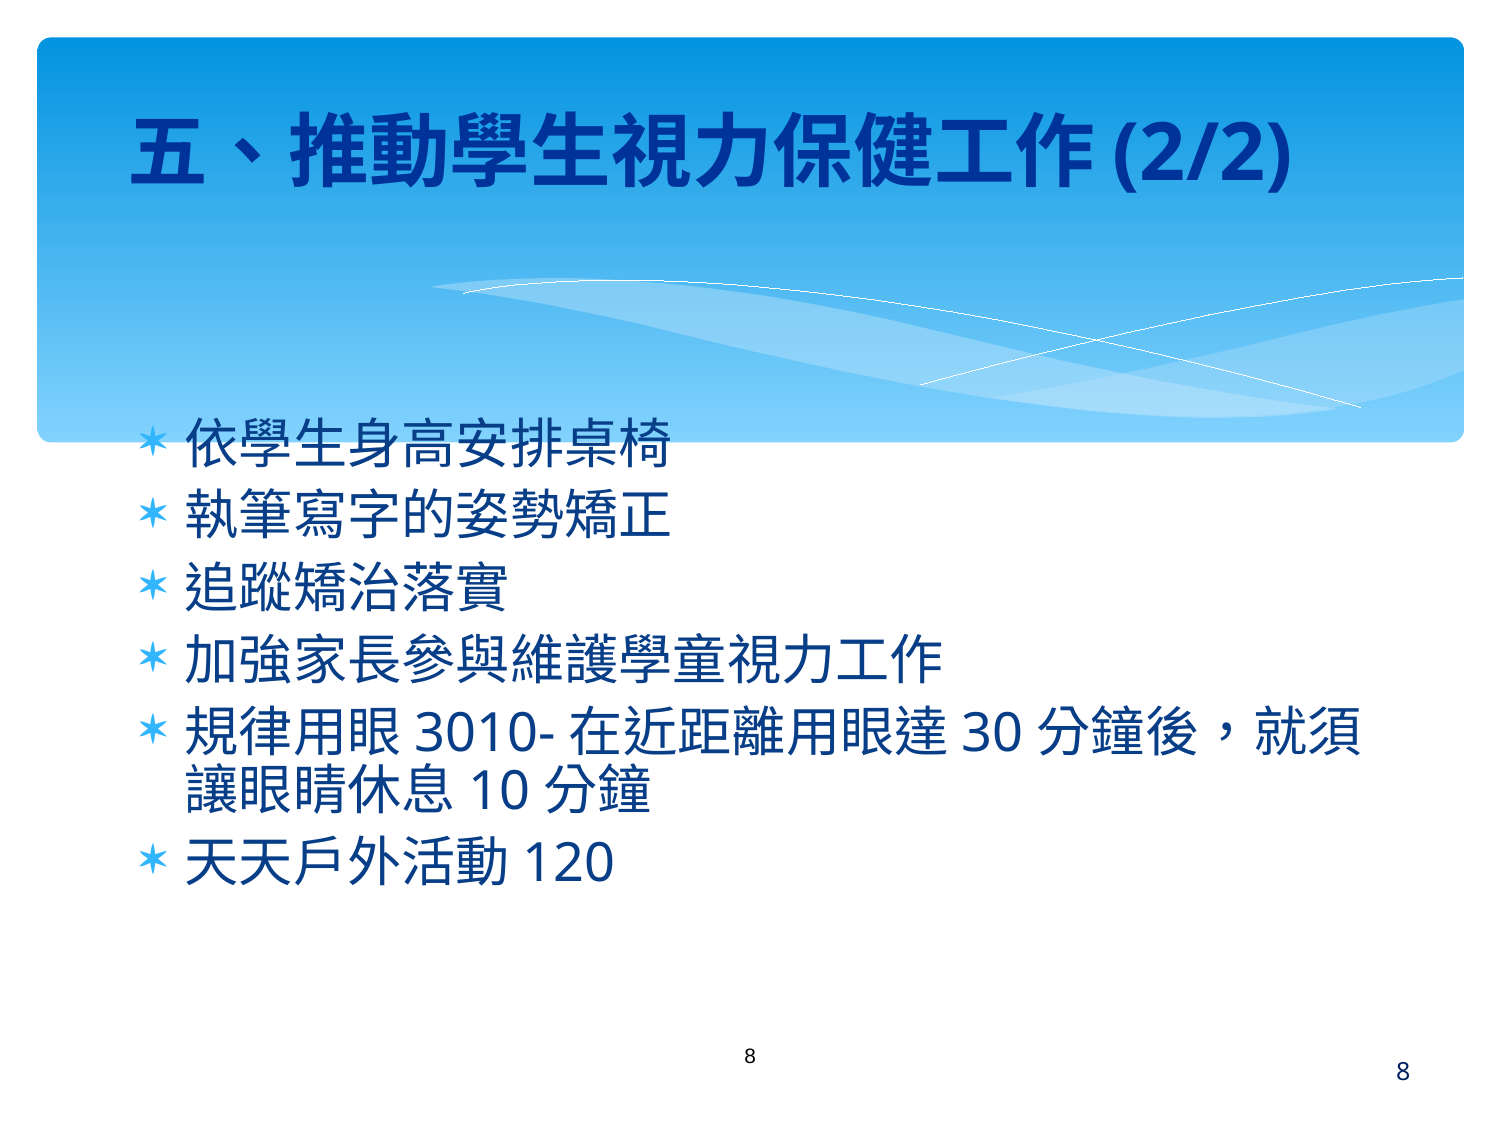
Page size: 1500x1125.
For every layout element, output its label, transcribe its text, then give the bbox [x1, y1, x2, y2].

list 依學生身高安排桌椅 執筆寫字的姿勢矯正 追蹤矯治落實 加強家長參與維護學童視力工作 規律用眼3010-在近距離用眼達30分鐘後，就須讓眼睛休息10分鐘 天天戶外活動120 [75, 408, 1426, 1024]
text_box <number> [654, 1025, 846, 1086]
text_box <number> [1074, 1042, 1426, 1103]
text_box 五、推動學生視力保健工作(2/2) [112, 54, 1463, 243]
